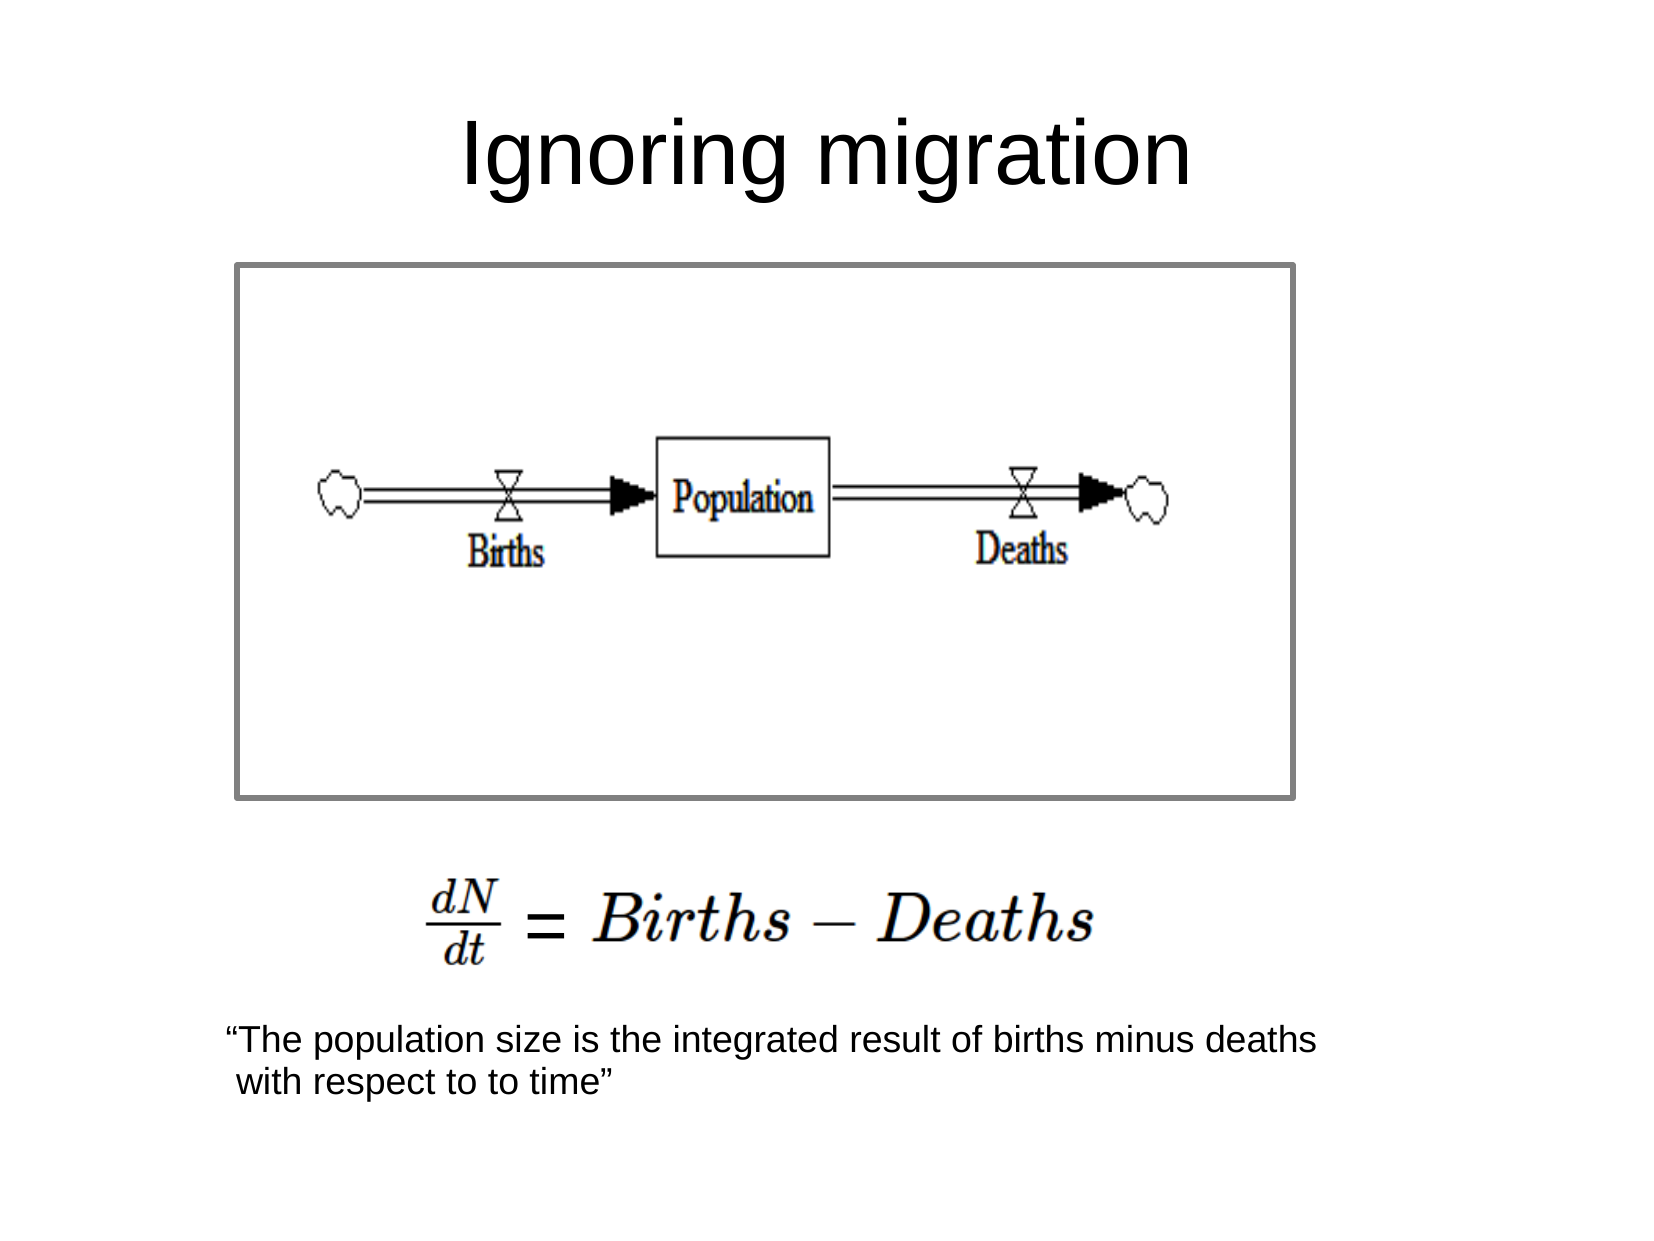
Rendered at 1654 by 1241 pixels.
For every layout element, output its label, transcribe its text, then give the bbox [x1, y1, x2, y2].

picture [240, 268, 1291, 796]
picture [420, 849, 1136, 1021]
text_box “The population size is the integrated result of births minus deaths with respect to to time” [210, 1011, 1531, 1141]
text_box = [510, 876, 584, 976]
title Ignoring migration [82, 49, 1571, 257]
